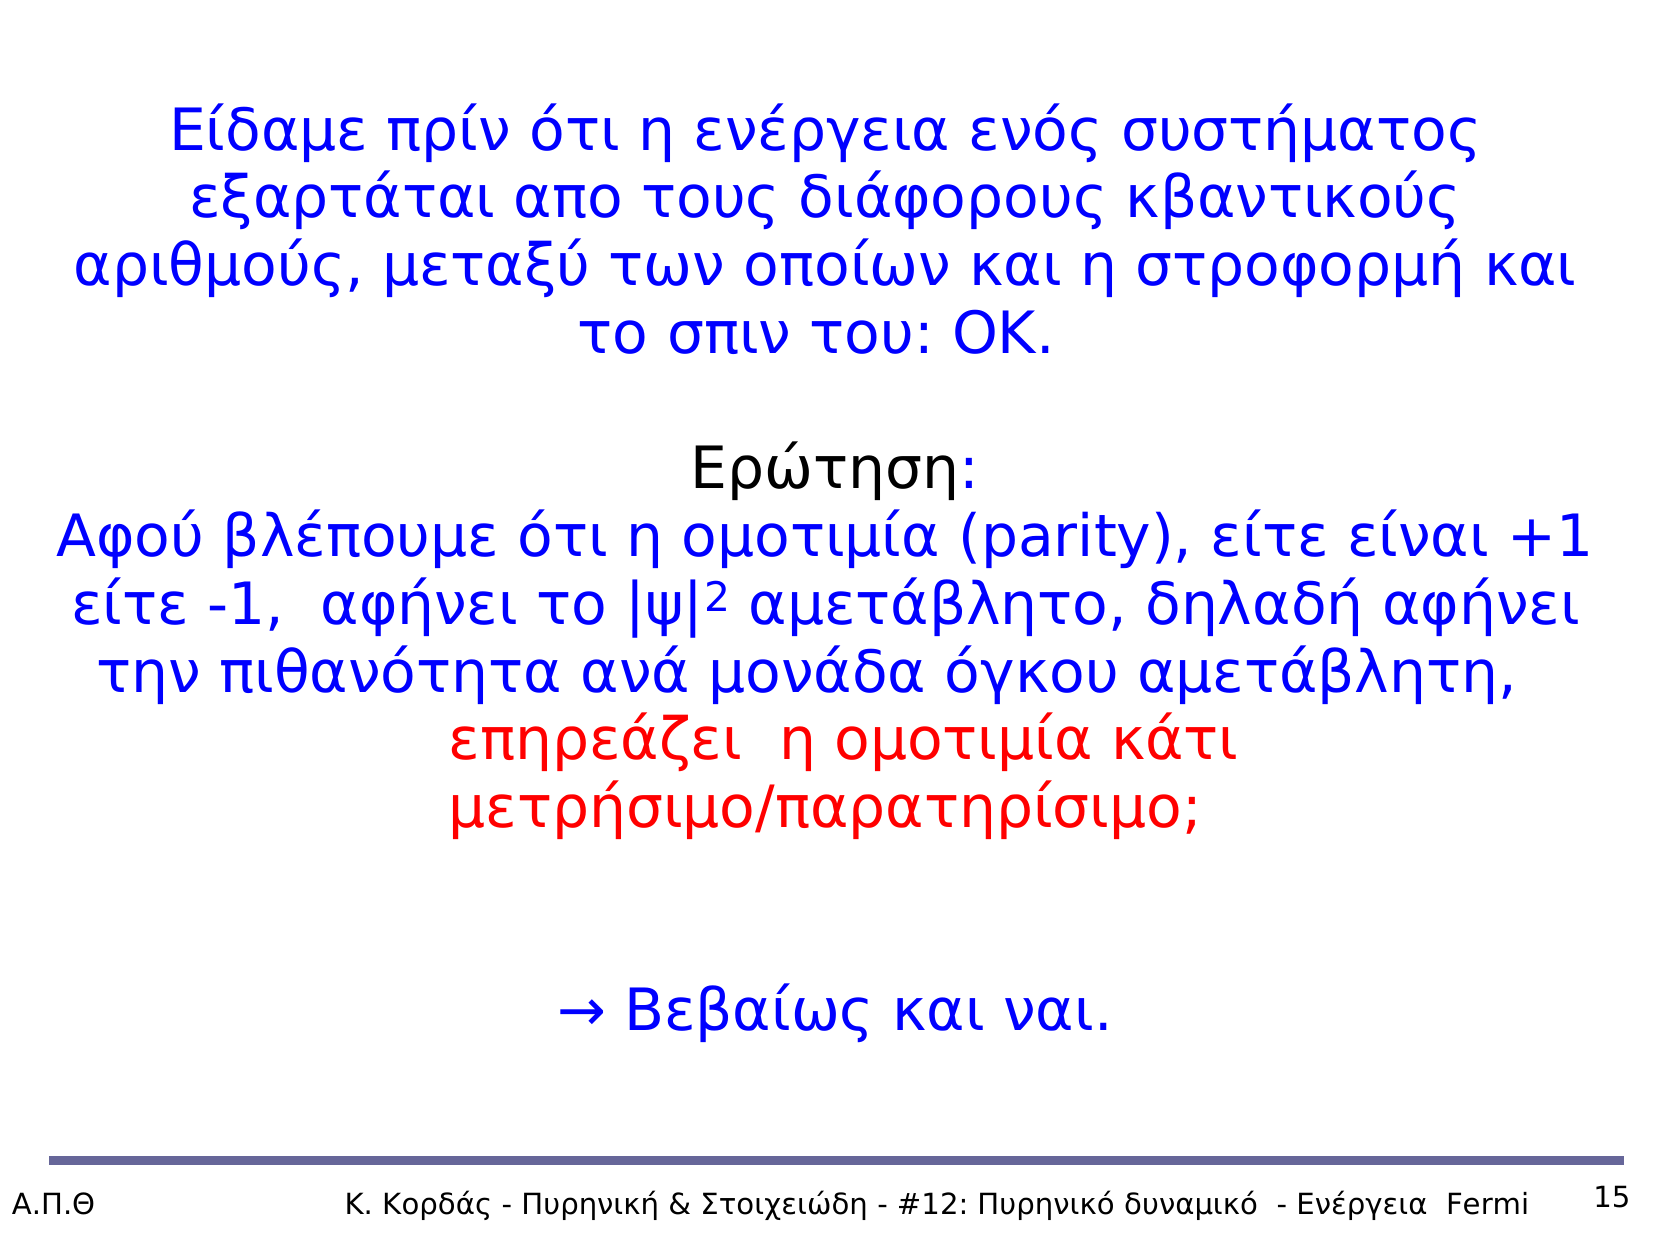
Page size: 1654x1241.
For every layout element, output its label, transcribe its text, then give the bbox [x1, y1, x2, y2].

title Είδαμε πρίν ότι η ενέργεια ενός συστήματος εξαρτάται απο τους διάφορους κβαντικούς αριθμούς, μεταξύ των οποίων και η στροφορμή και το σπιν του: ΟΚ. Ερώτηση: Αφού βλέπουμε ότι η ομοτιμία (parity), είτε είναι +1 είτε -1, αφήνει το |ψ|2 αμετάβλητo, δηλαδή αφήνει την πιθανότητα ανά μονάδα όγκου αμετάβλητη, επηρεάζει η ομοτιμία κάτι μετρήσιμο/παρατηρίσιμο; → Βεβαίως και ναι. [38, 27, 1613, 1113]
